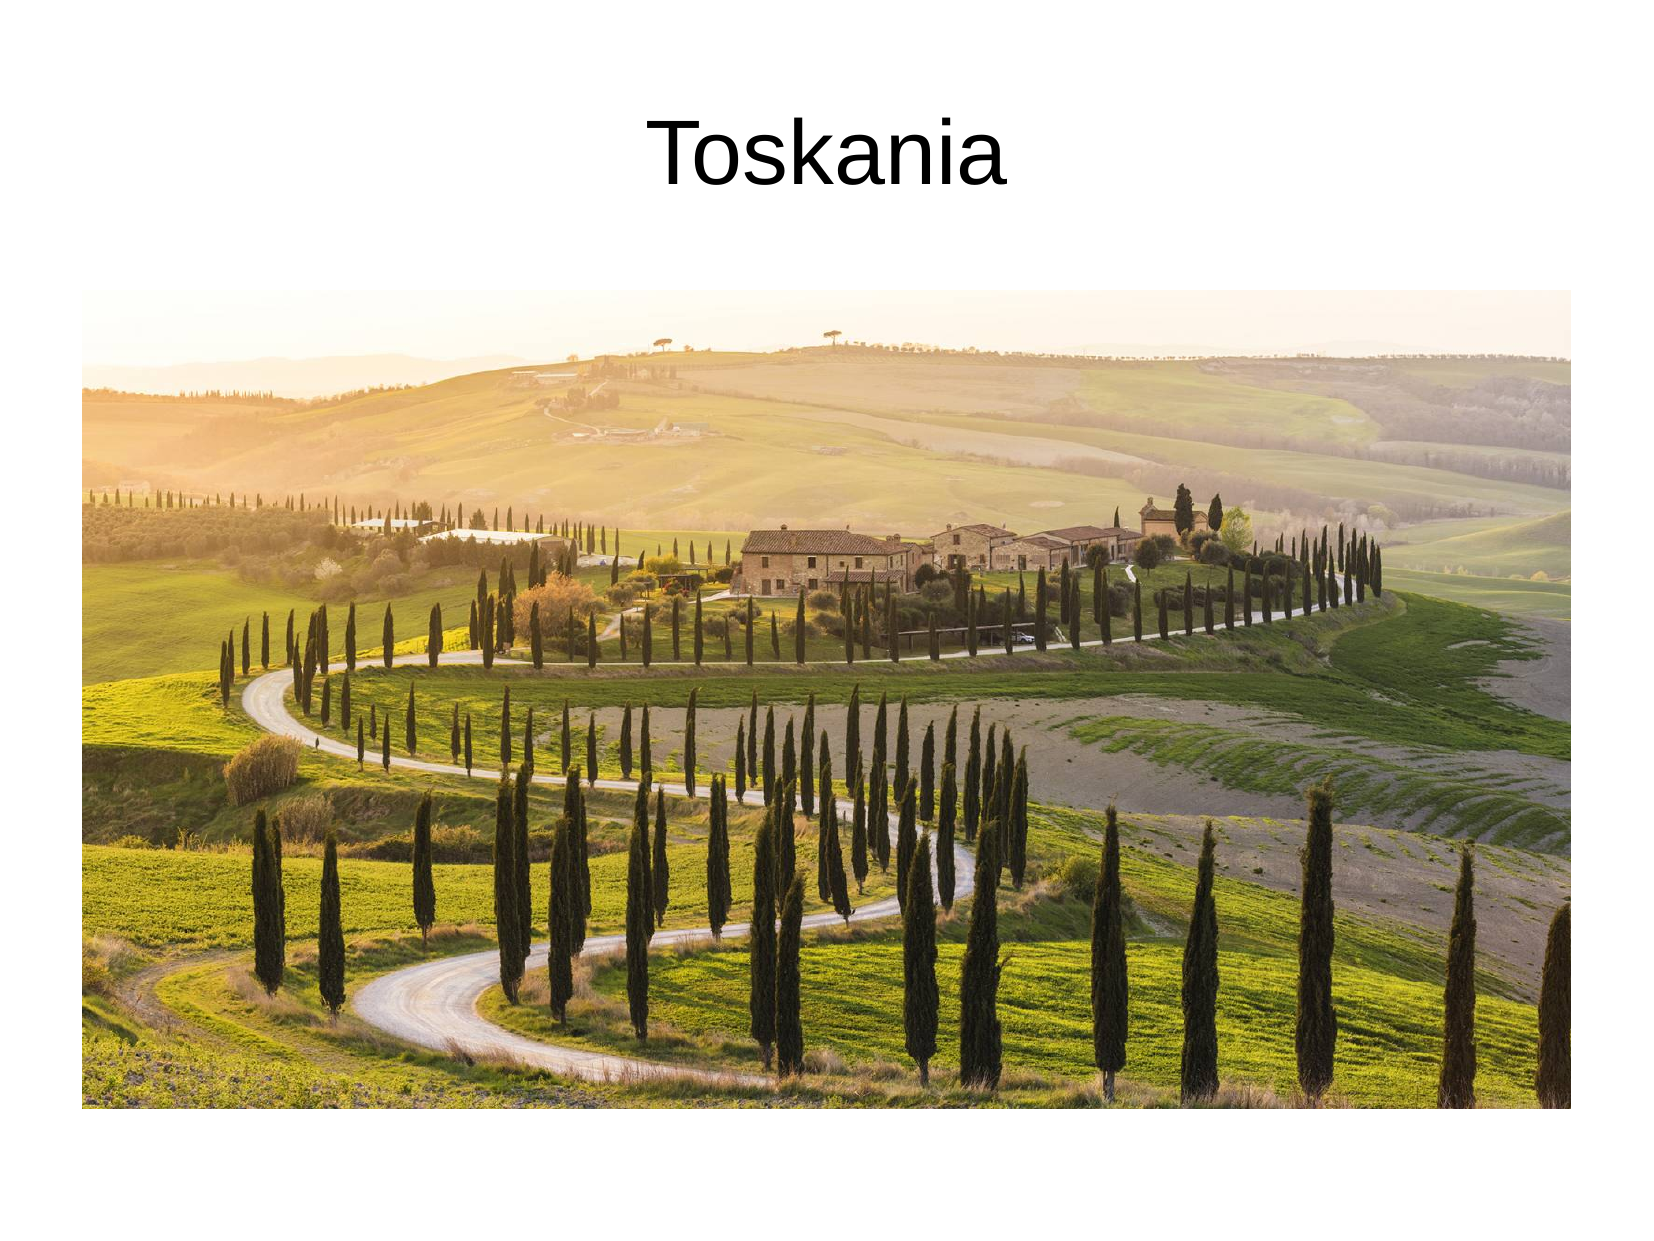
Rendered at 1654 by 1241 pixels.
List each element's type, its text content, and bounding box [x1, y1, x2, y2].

picture [82, 290, 1571, 1109]
title Toskania [82, 49, 1571, 257]
